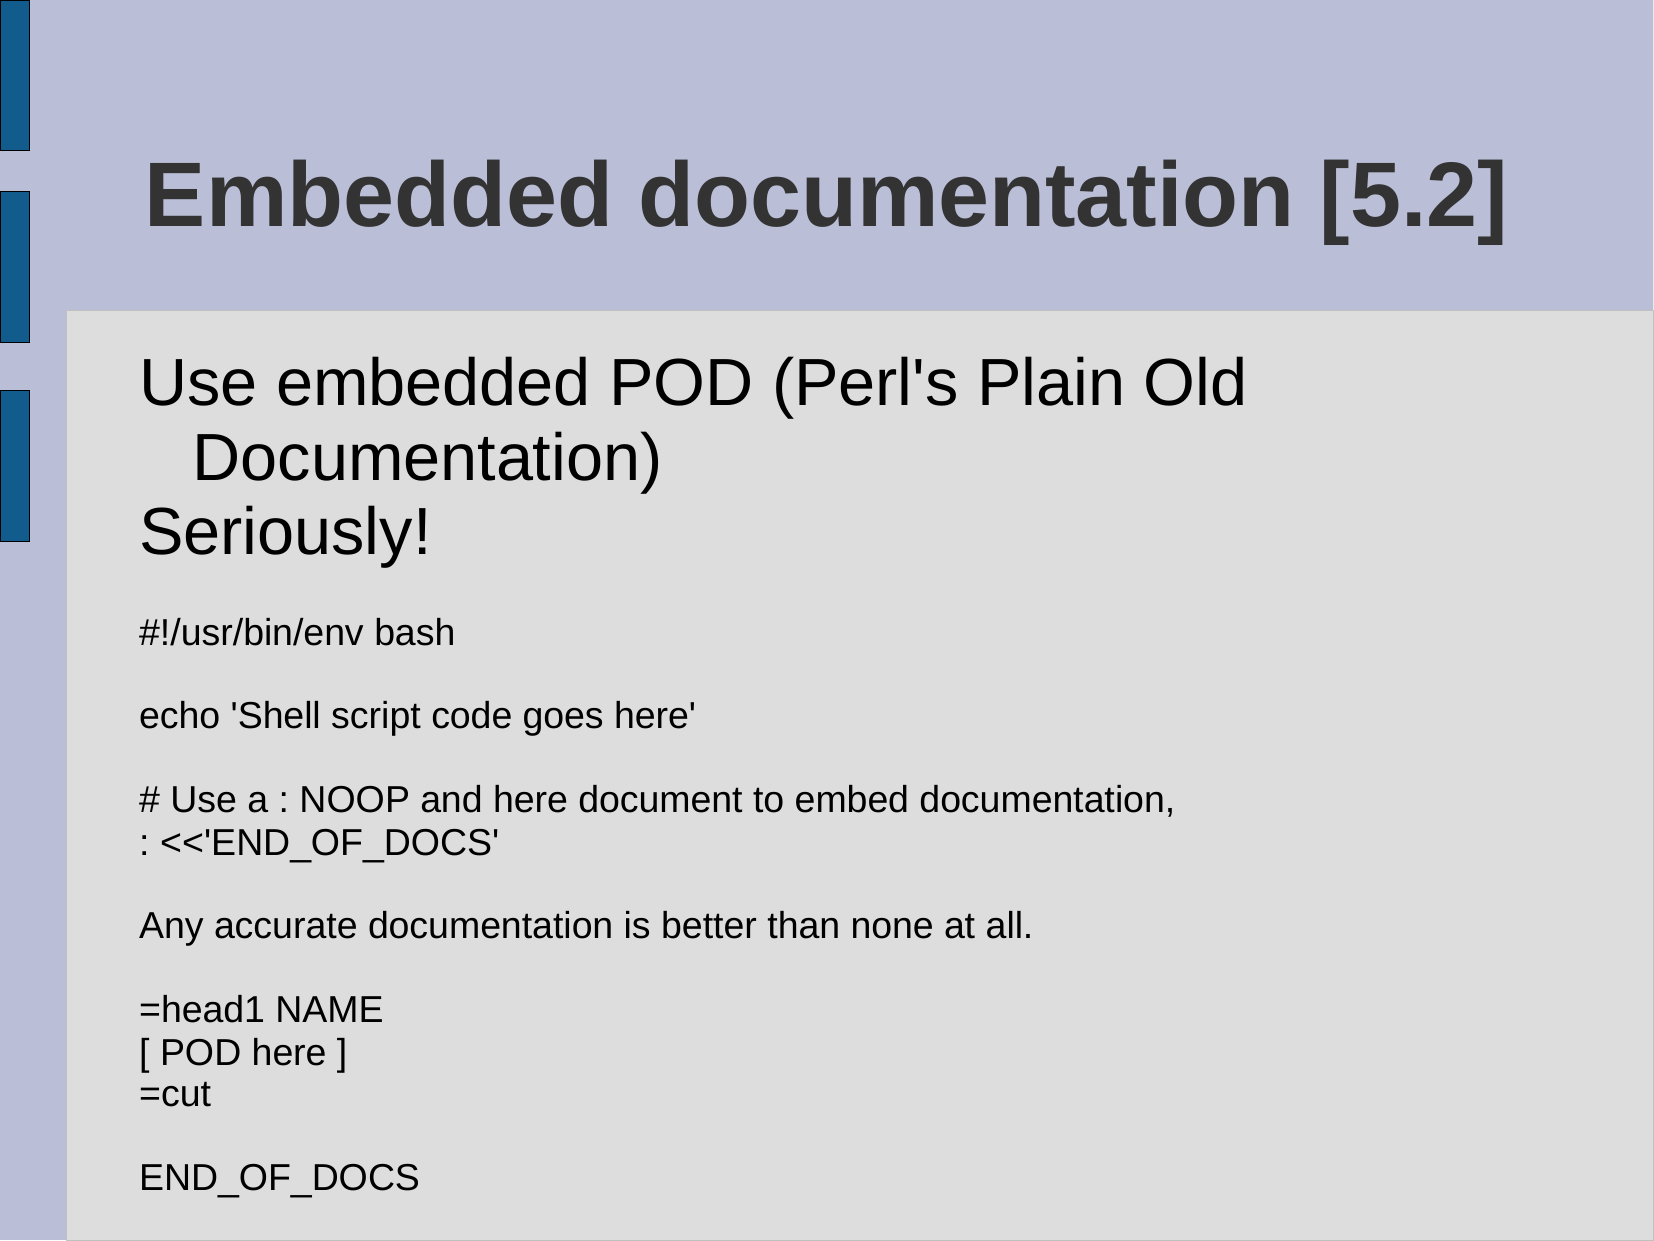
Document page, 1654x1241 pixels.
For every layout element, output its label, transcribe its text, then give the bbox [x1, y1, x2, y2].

title Embedded documentation [5.2] [121, 98, 1534, 291]
list Use embedded POD (Perl's Plain Old Documentation) Seriously! #!/usr/bin/env bash echo 'Shell script code goes here' # Use a : NOOP and here document to embed documentation, : <<'END_OF_DOCS' Any accurate documentation is better than none at all. =head1 NAME [ POD here ] =cut END_OF_DOCS [121, 344, 1534, 1200]
